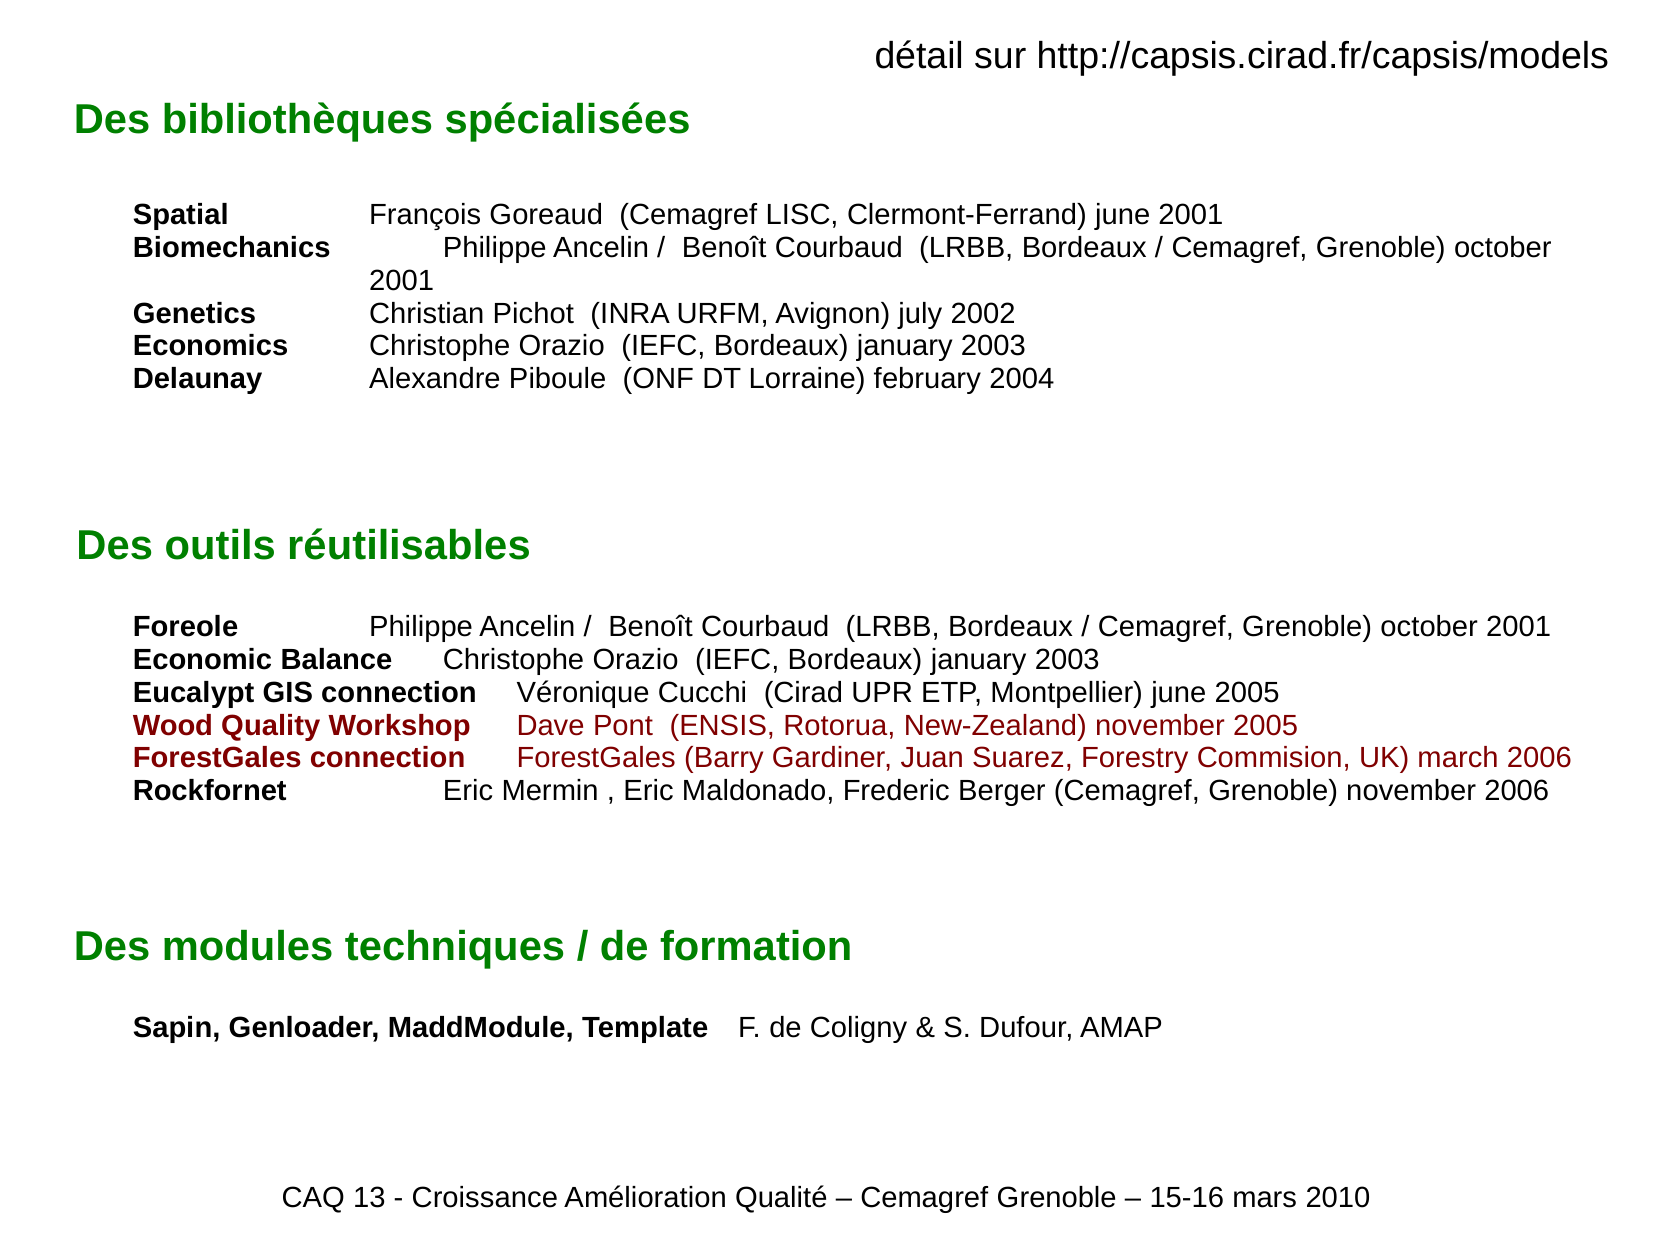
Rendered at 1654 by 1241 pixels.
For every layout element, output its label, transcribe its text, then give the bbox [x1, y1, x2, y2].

text_box détail sur http://capsis.cirad.fr/capsis/models [815, 27, 1625, 89]
text_box Sapin, Genloader, MaddModule, Template F. de Coligny & S. Dufour, AMAP [118, 1003, 1536, 1057]
text_box Des outils réutilisables [61, 514, 1152, 584]
text_box Foreole Philippe Ancelin / Benoît Courbaud (LRBB, Bordeaux / Cemagref, Grenoble) october 2001 Economic Balance Christophe Orazio (IEFC, Bordeaux) january 2003 Eucalypt GIS connection Véronique Cucchi (Cirad UPR ETP, Montpellier) june 2005 Wood Quality Workshop Dave Pont (ENSIS, Rotorua, New-Zealand) november 2005 ForestGales connection ForestGales (Barry Gardiner, Juan Suarez, Forestry Commision, UK) march 2006 Rockfornet Eric Mermin , Eric Maldonado, Frederic Berger (Cemagref, Grenoble) november 2006 [118, 602, 1625, 845]
text_box Des bibliothèques spécialisées [59, 88, 798, 158]
text_box Des modules techniques / de formation [59, 915, 1149, 1004]
text_box Spatial François Goreaud (Cemagref LISC, Clermont-Ferrand) june 2001 Biomechanics Philippe Ancelin / Benoît Courbaud (LRBB, Bordeaux / Cemagref, Grenoble) october 2001 Genetics Christian Pichot (INRA URFM, Avignon) july 2002 Economics Christophe Orazio (IEFC, Bordeaux) january 2003 Delaunay Alexandre Piboule (ONF DT Lorraine) february 2004 [118, 190, 1595, 504]
